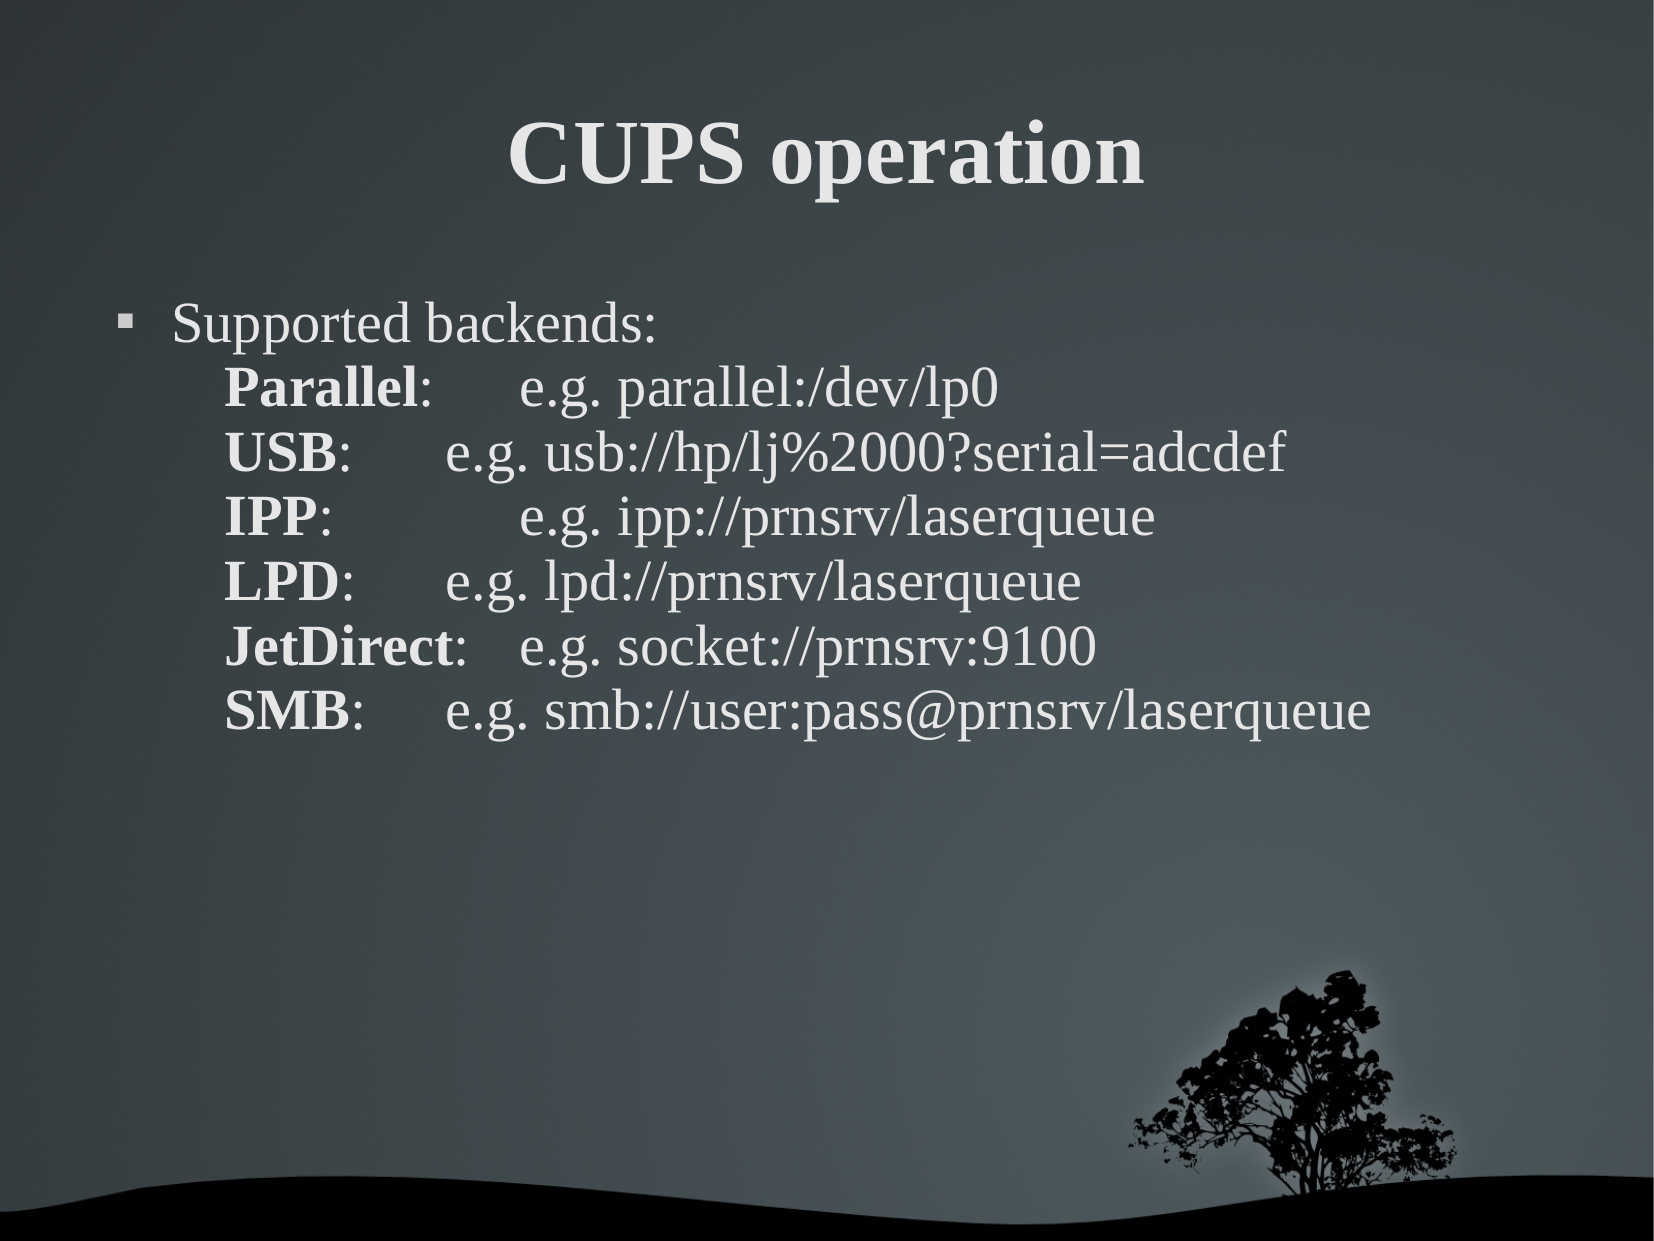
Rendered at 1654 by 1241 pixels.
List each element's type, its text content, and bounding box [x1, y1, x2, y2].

picture [0, 0, 1654, 1241]
list Supported backends: Parallel: e.g. parallel:/dev/lp0 USB: e.g. usb://hp/lj%2000?serial=adcdef IPP: e.g. ipp://prnsrv/laserqueue LPD: e.g. lpd://prnsrv/laserqueue JetDirect: e.g. socket://prnsrv:9100 SMB: e.g. smb://user:pass@prnsrv/laserqueue [82, 290, 1571, 1109]
title CUPS operation [82, 49, 1571, 257]
